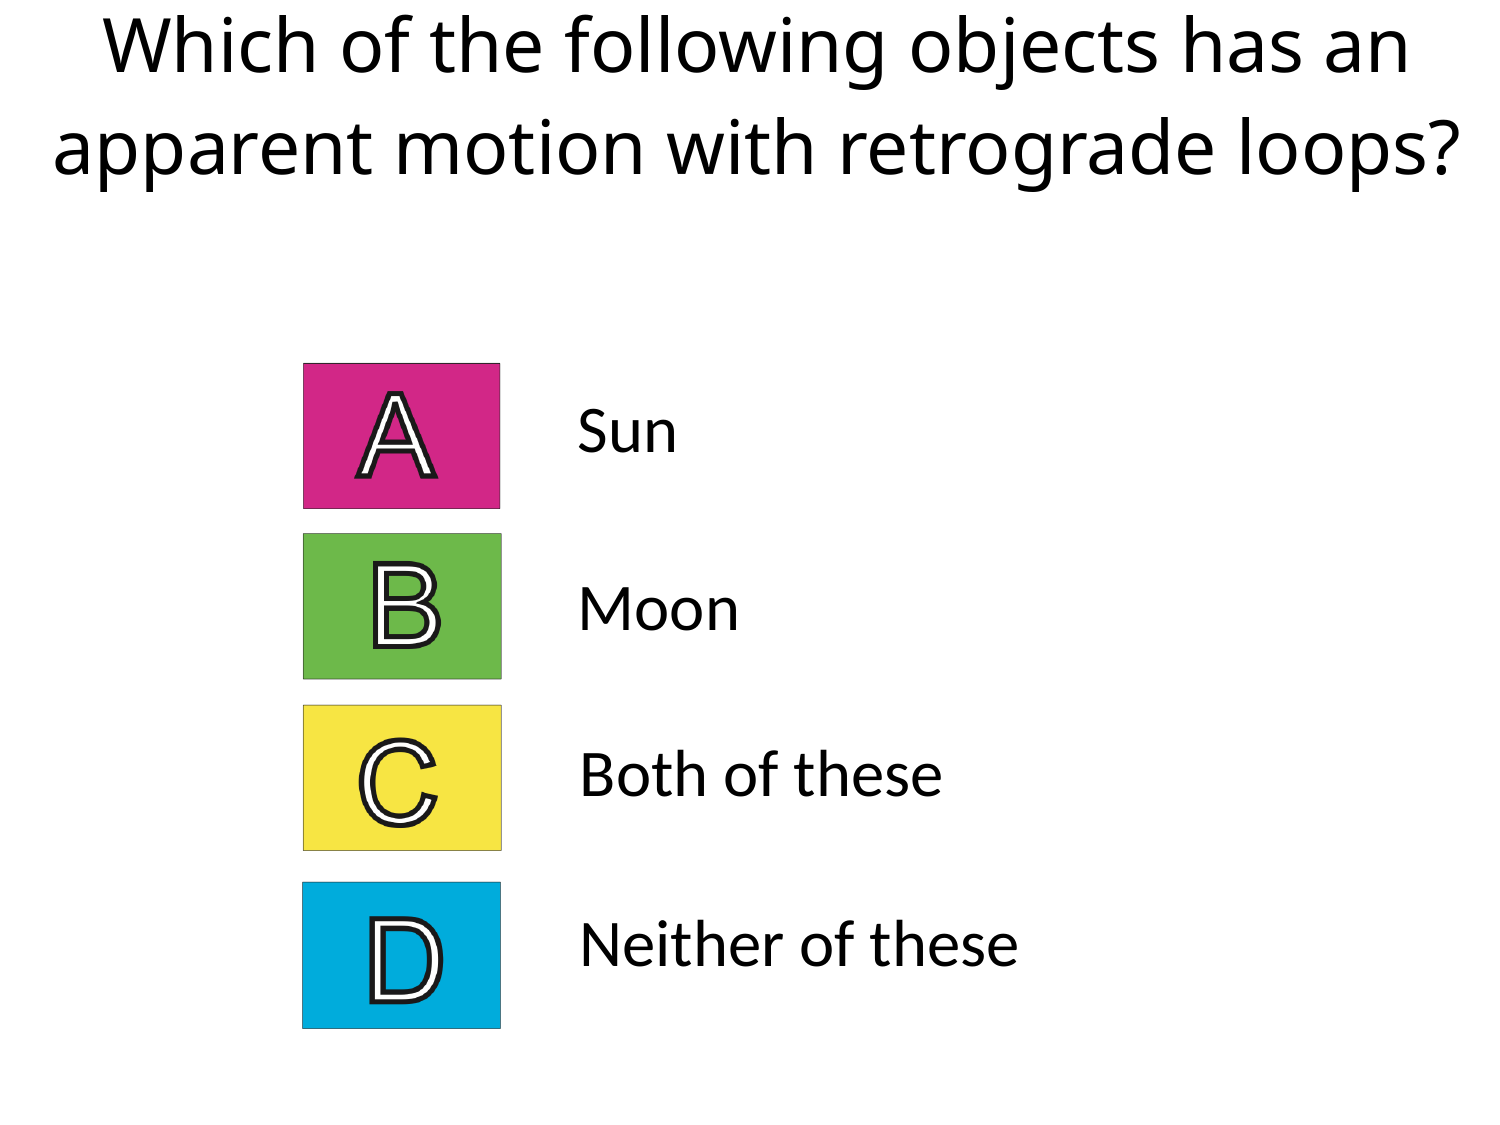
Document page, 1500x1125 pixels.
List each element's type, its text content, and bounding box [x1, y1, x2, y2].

picture [301, 880, 502, 1030]
picture [301, 360, 502, 511]
title Which of the following objects has an apparent motion with retrograde loops? [45, 7, 1471, 182]
text_box Moon [563, 556, 756, 652]
text_box Neither of these [564, 892, 1035, 988]
picture [301, 531, 503, 681]
text_box Sun [562, 378, 694, 474]
picture [301, 703, 503, 852]
text_box Both of these [564, 722, 959, 817]
